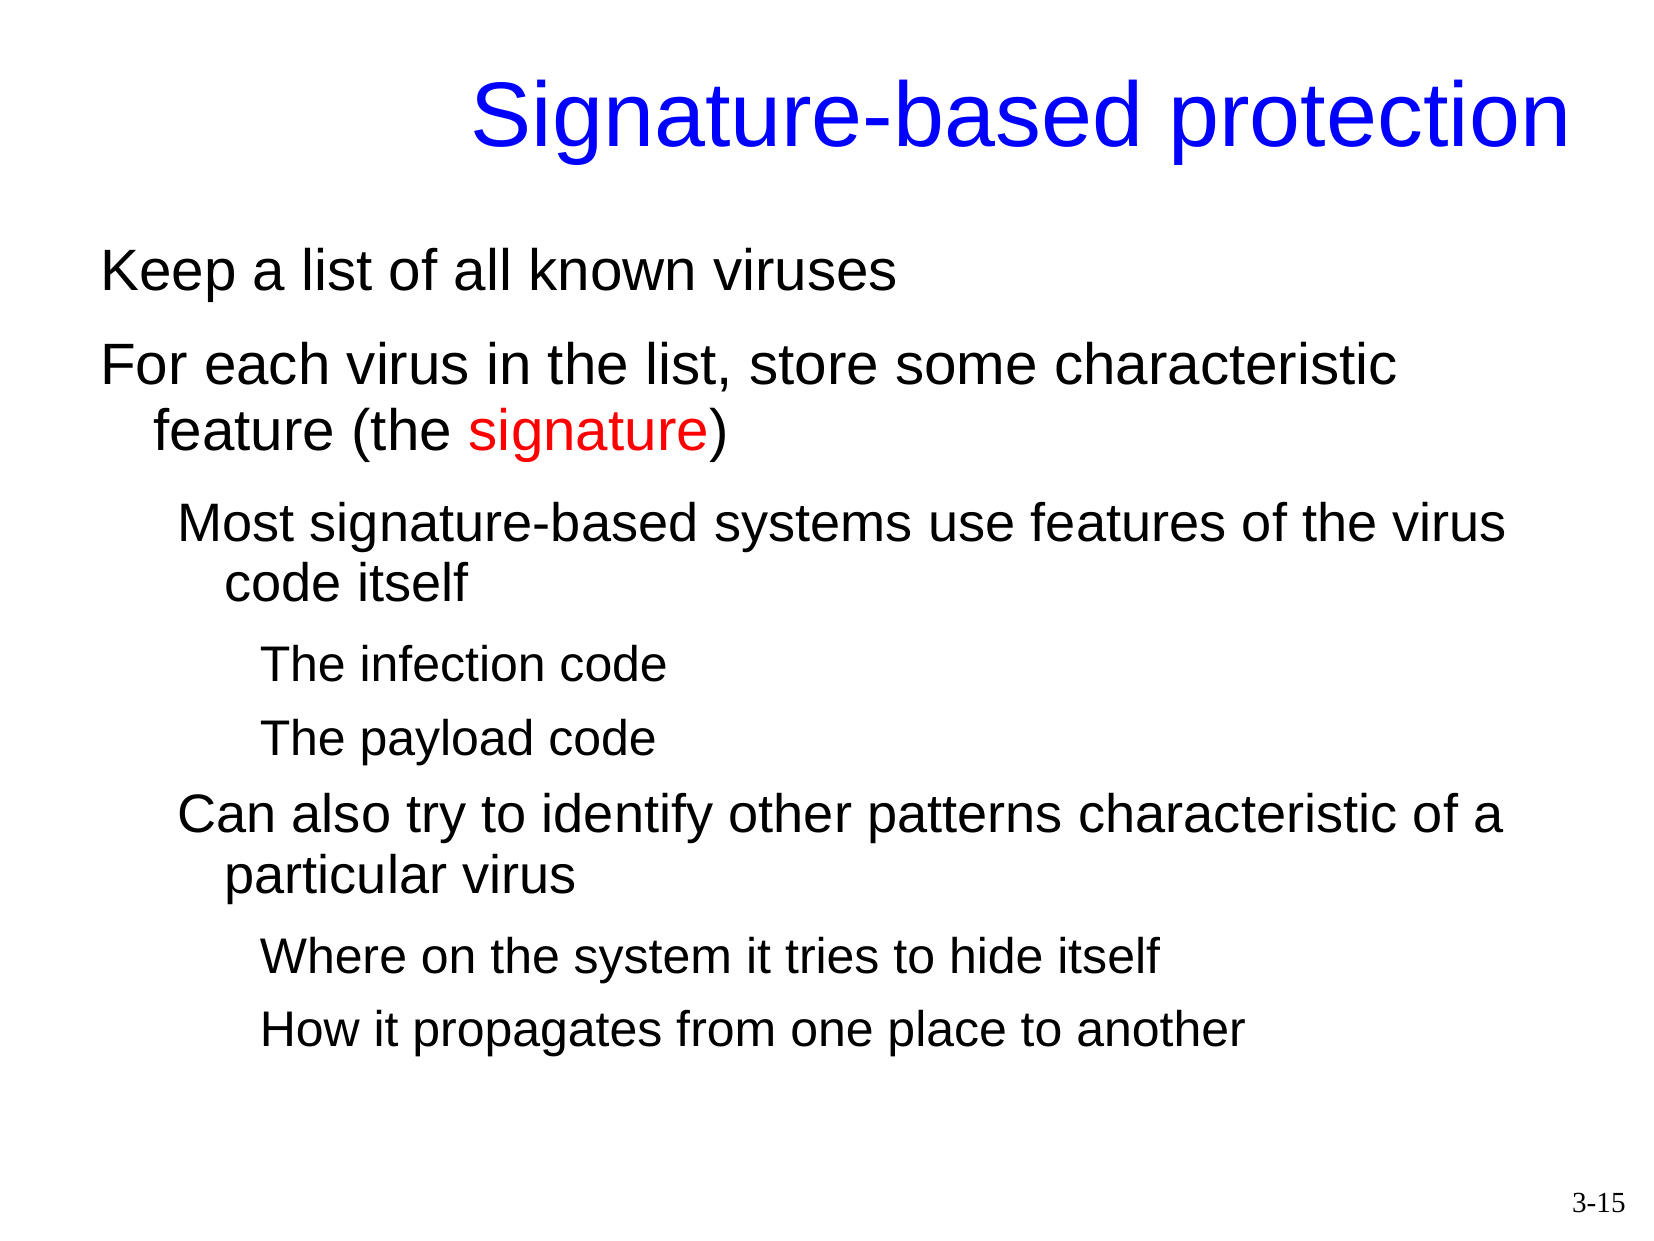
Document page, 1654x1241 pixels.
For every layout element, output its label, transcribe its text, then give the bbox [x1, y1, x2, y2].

list Keep a list of all known viruses For each virus in the list, store some characteristic feature (the signature) Most signature-based systems use features of the virus code itself The infection code The payload code Can also try to identify other patterns characteristic of a particular virus Where on the system it tries to hide itself How it propagates from one place to another [82, 237, 1571, 1156]
title Signature-based protection [84, 18, 1573, 211]
